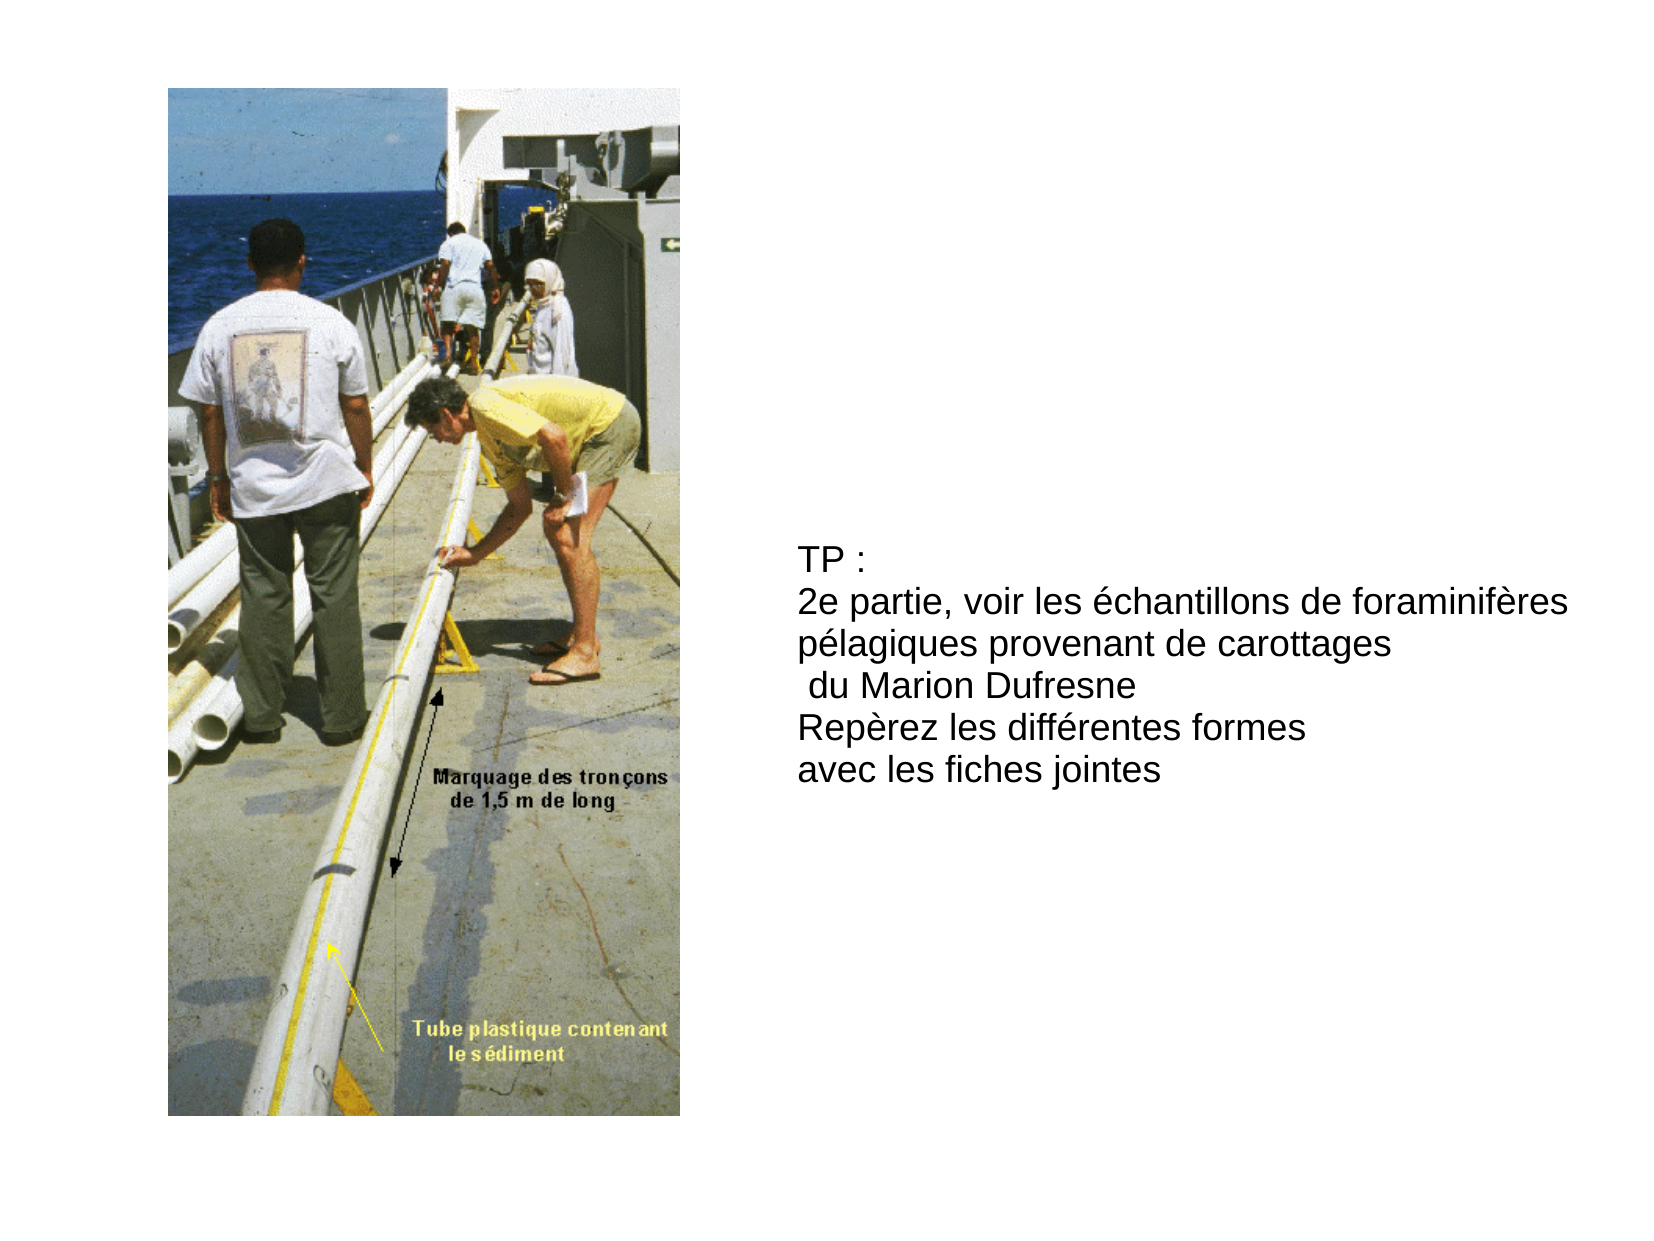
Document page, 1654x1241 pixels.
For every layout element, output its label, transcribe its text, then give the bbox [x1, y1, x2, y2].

picture [168, 88, 680, 1116]
text_box TP : 2e partie, voir les échantillons de foraminifères pélagiques provenant de carottages du Marion Dufresne Repèrez les différentes formes avec les fiches jointes [782, 531, 1595, 799]
